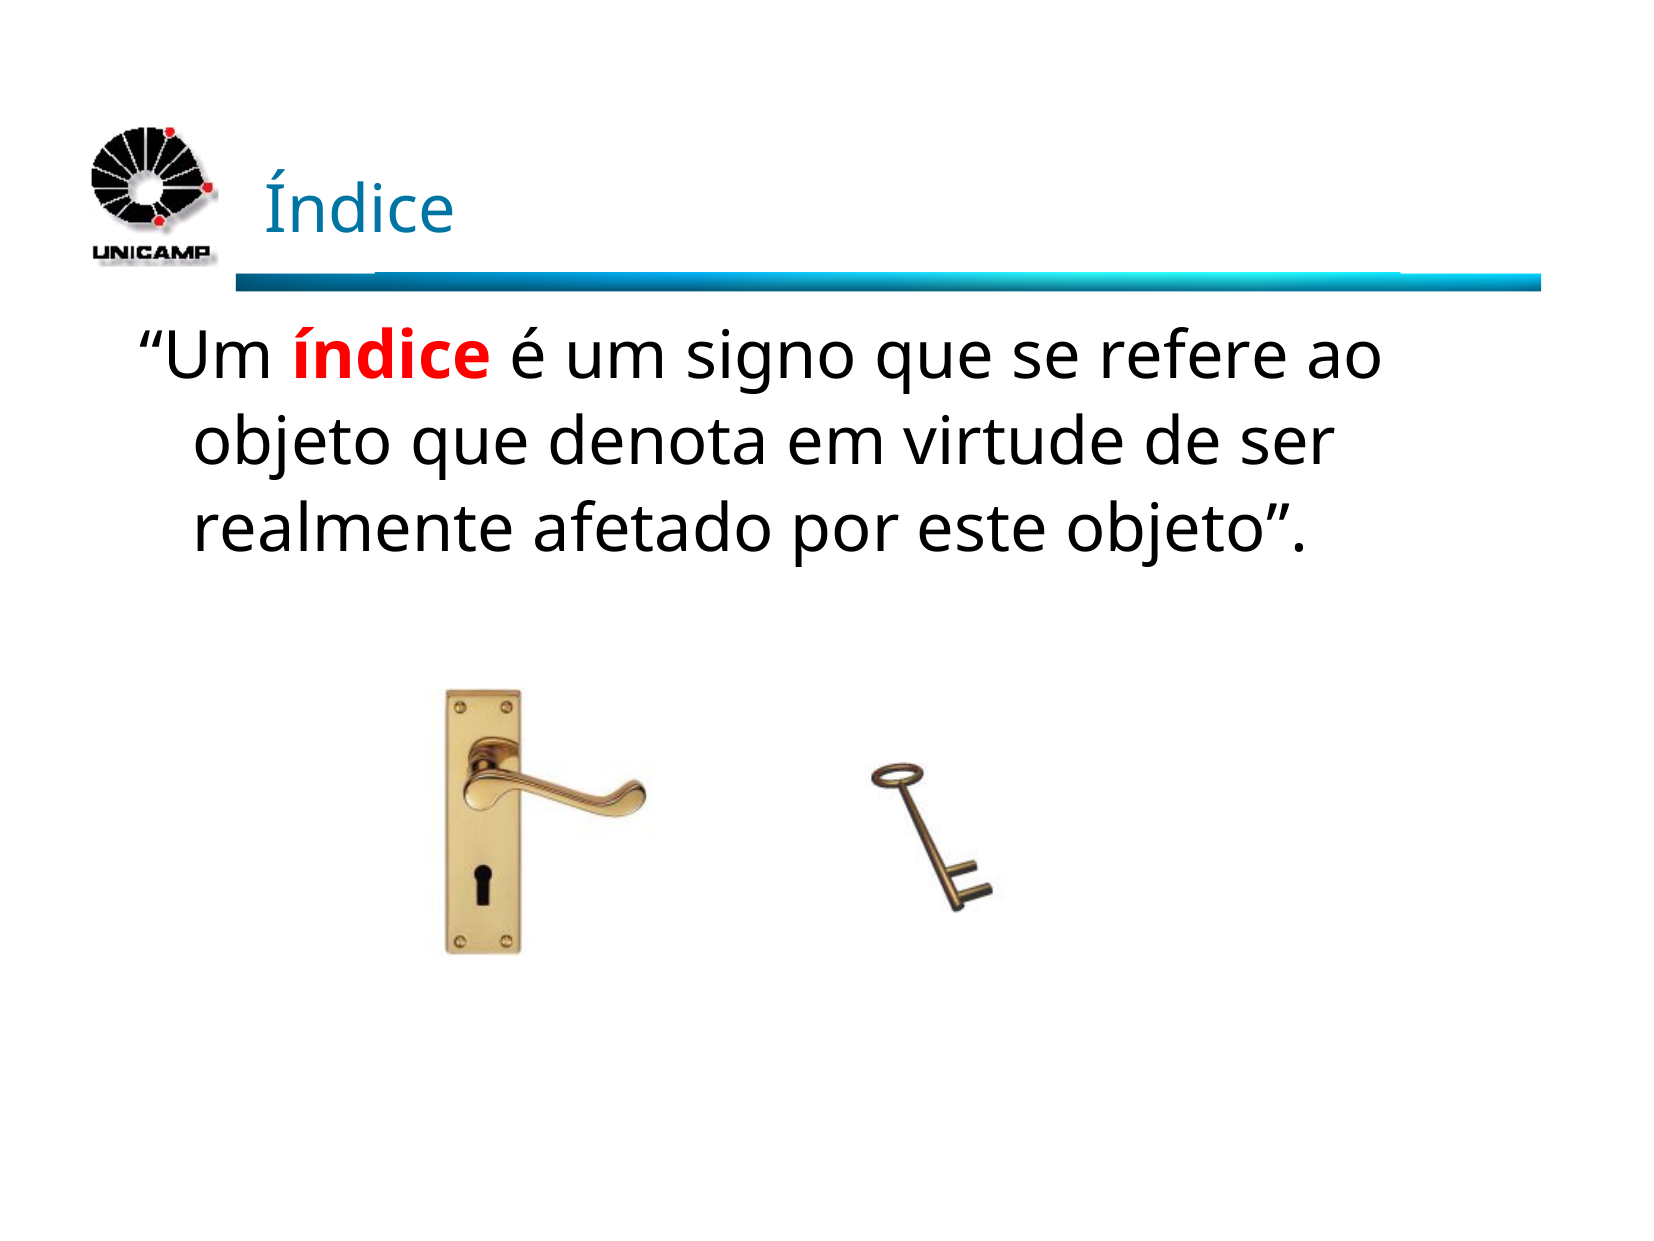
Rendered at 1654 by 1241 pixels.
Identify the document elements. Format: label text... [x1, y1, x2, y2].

picture [426, 687, 662, 957]
title Índice [264, 42, 1534, 250]
picture [125, 272, 1654, 295]
list “Um índice é um signo que se refere ao objeto que denota em virtude de ser realmente afetado por este objeto”. [121, 309, 1534, 1182]
picture [815, 750, 1026, 917]
